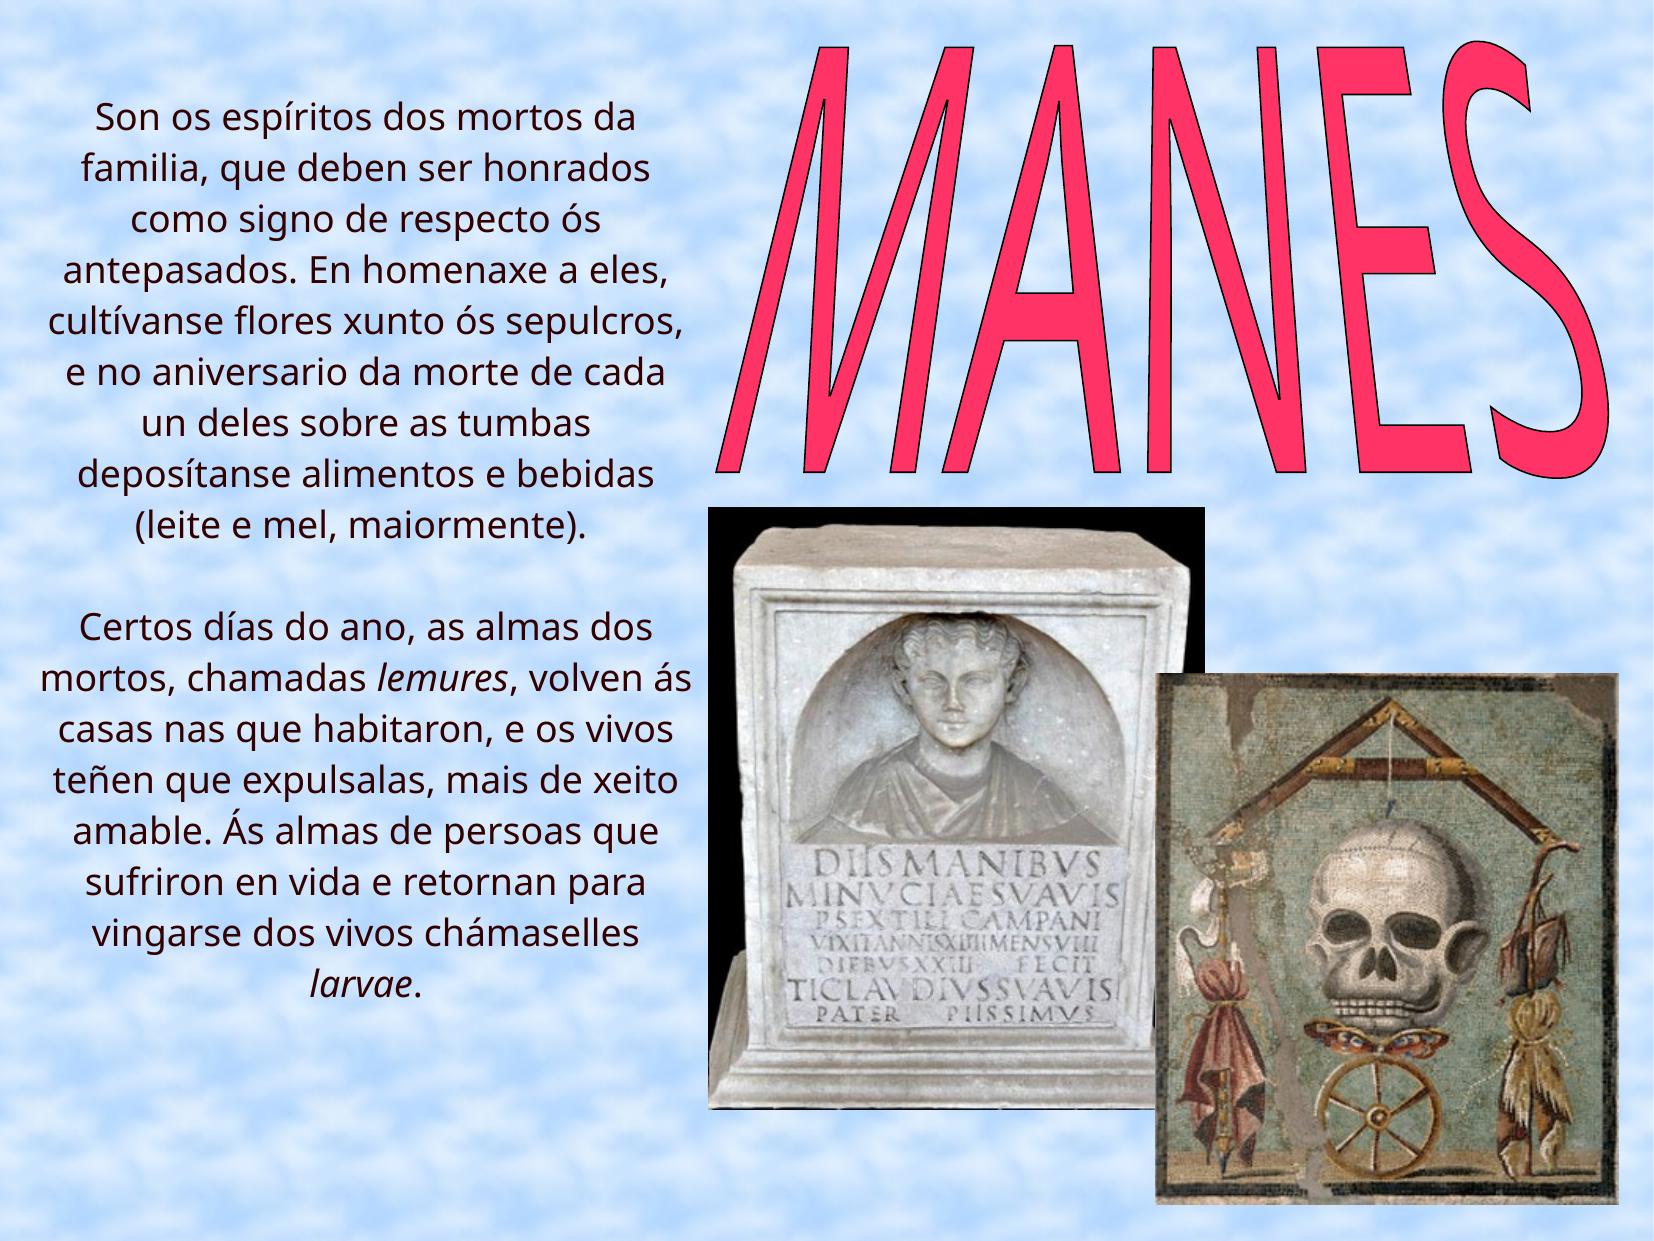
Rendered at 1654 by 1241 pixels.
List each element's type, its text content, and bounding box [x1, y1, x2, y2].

text_box MANES [1317, 47, 1472, 473]
text_box MANES [1443, 41, 1609, 479]
picture [0, 0, 1654, 1241]
text_box Son os espíritos dos mortos da familia, que deben ser honrados como signo de respecto ós antepasados. En homenaxe a eles, cultívanse flores xunto ós sepulcros, e no aniversario da morte de cada un deles sobre as tumbas deposítanse alimentos e bebidas (leite e mel, maiormente). Certos días do ano, as almas dos mortos, chamadas lemures, volven ás casas nas que habitaron, e os vivos teñen que expulsalas, mais de xeito amable. Ás almas de persoas que sufriron en vida e retornan para vingarse dos vivos chámaselles larvae. [23, 82, 709, 1241]
text_box MANES [716, 47, 974, 473]
text_box MANES [942, 45, 1121, 473]
text_box MANES [1147, 47, 1306, 473]
